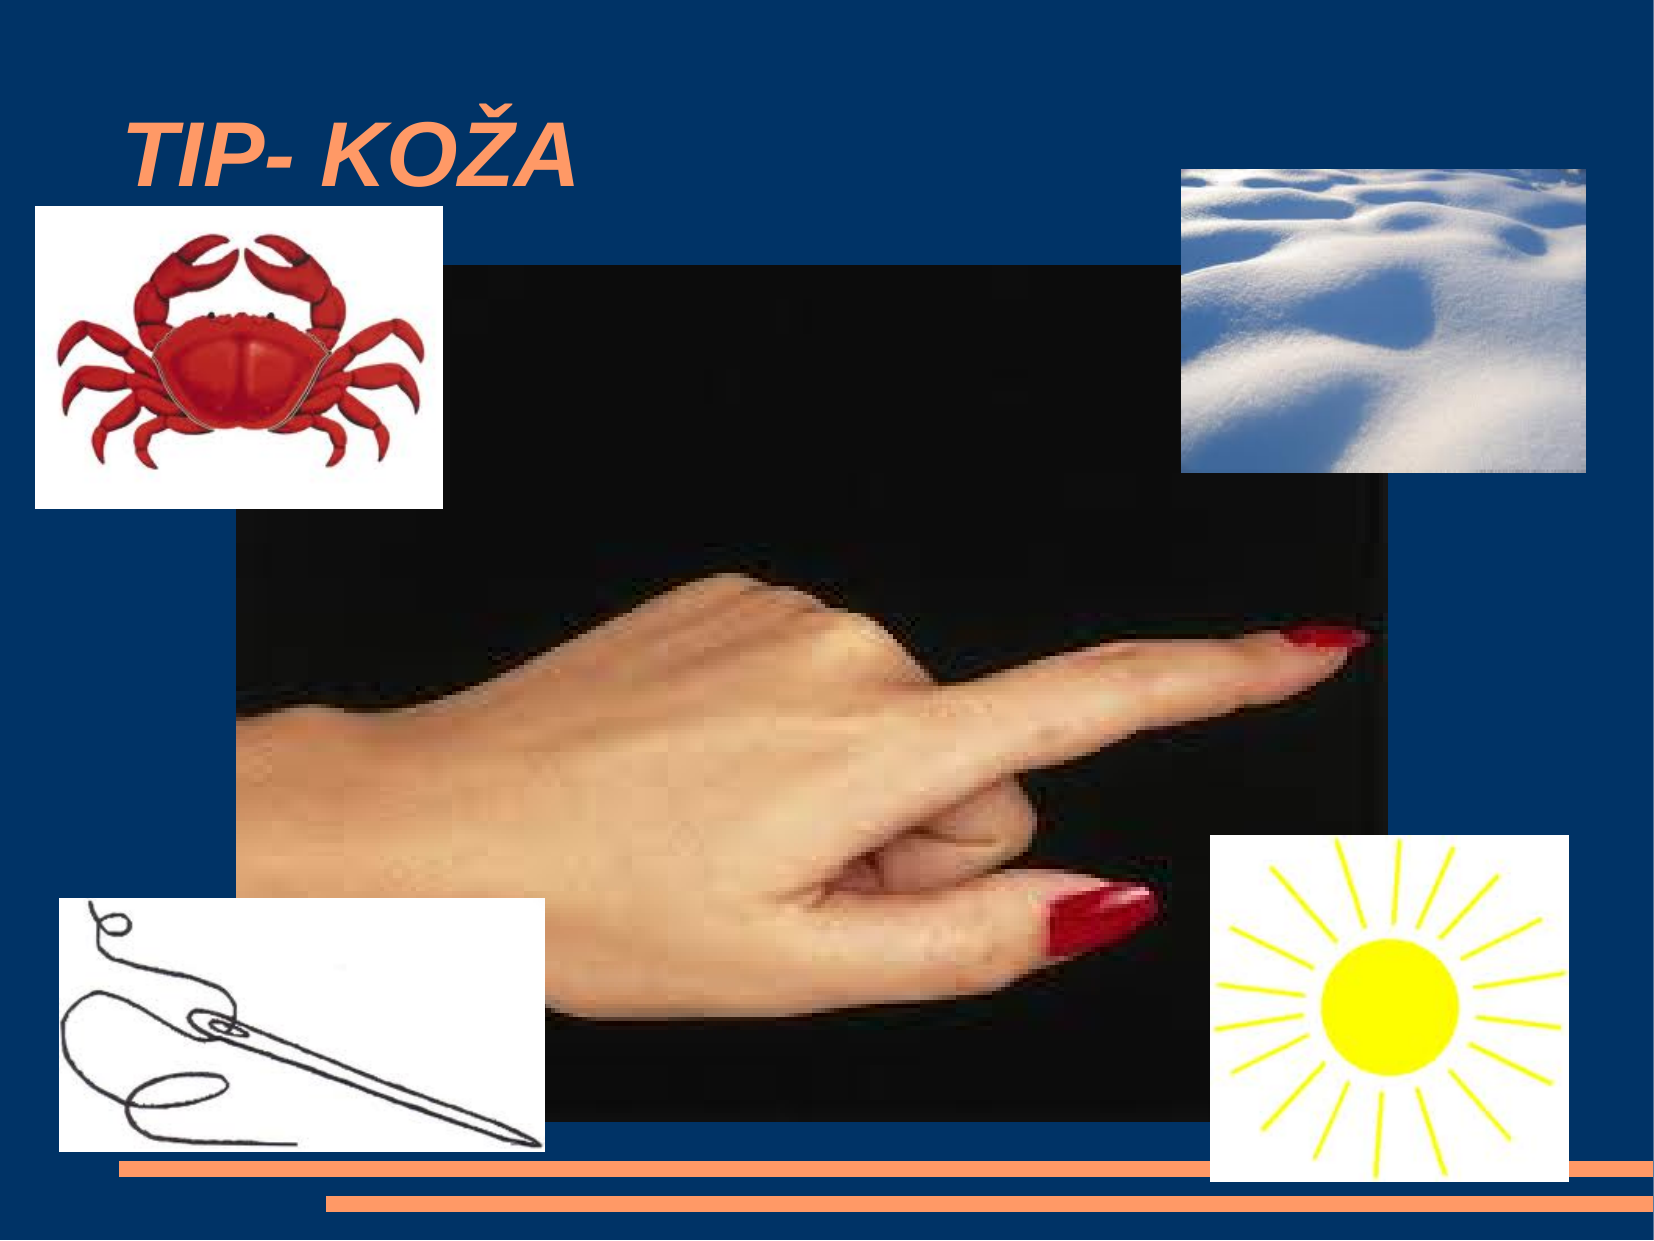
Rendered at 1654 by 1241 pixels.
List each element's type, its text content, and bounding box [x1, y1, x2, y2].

picture [35, 169, 1586, 1182]
title TIP- KOŽA [121, 46, 1534, 254]
